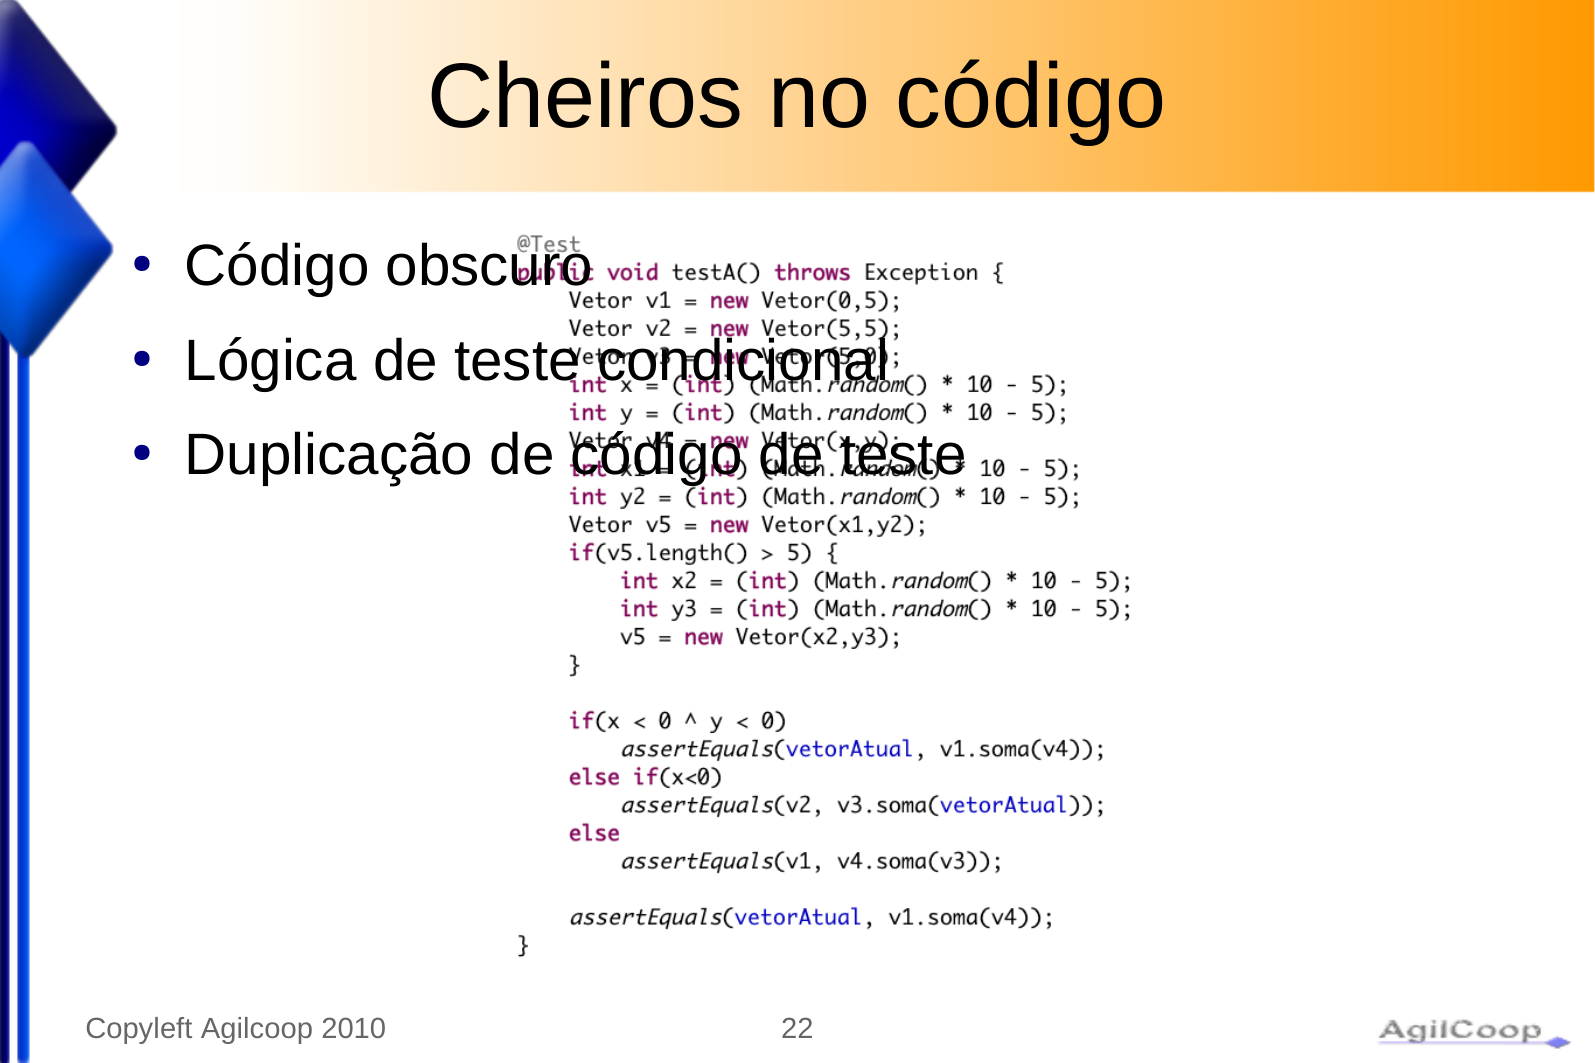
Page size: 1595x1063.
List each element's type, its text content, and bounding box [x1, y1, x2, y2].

list Código obscuro Lógica de teste condicional Duplicação de código de teste [849, 232, 1550, 947]
picture [0, 0, 1595, 1063]
title Cheiros no código [79, 6, 1515, 185]
